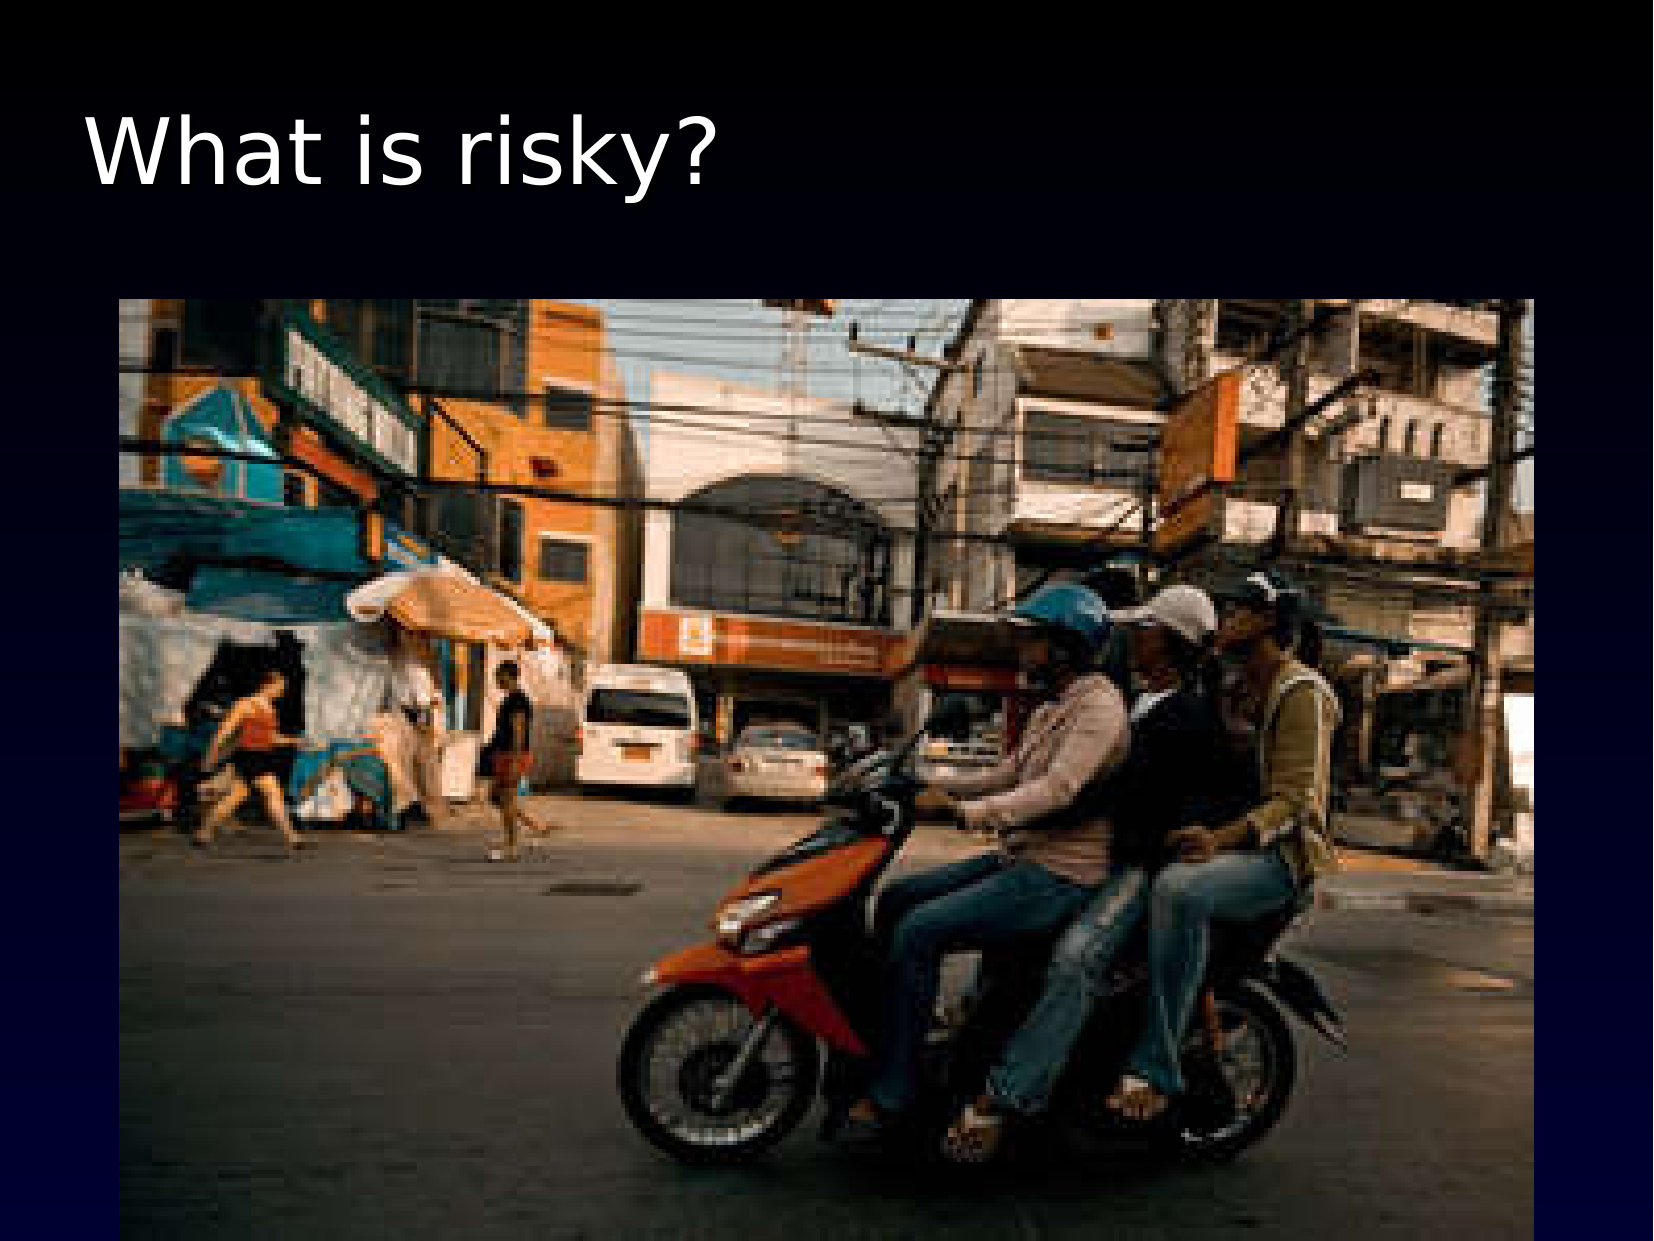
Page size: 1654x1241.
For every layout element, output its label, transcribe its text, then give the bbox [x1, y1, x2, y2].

picture [119, 299, 1534, 1241]
title What is risky? [82, 49, 1571, 257]
